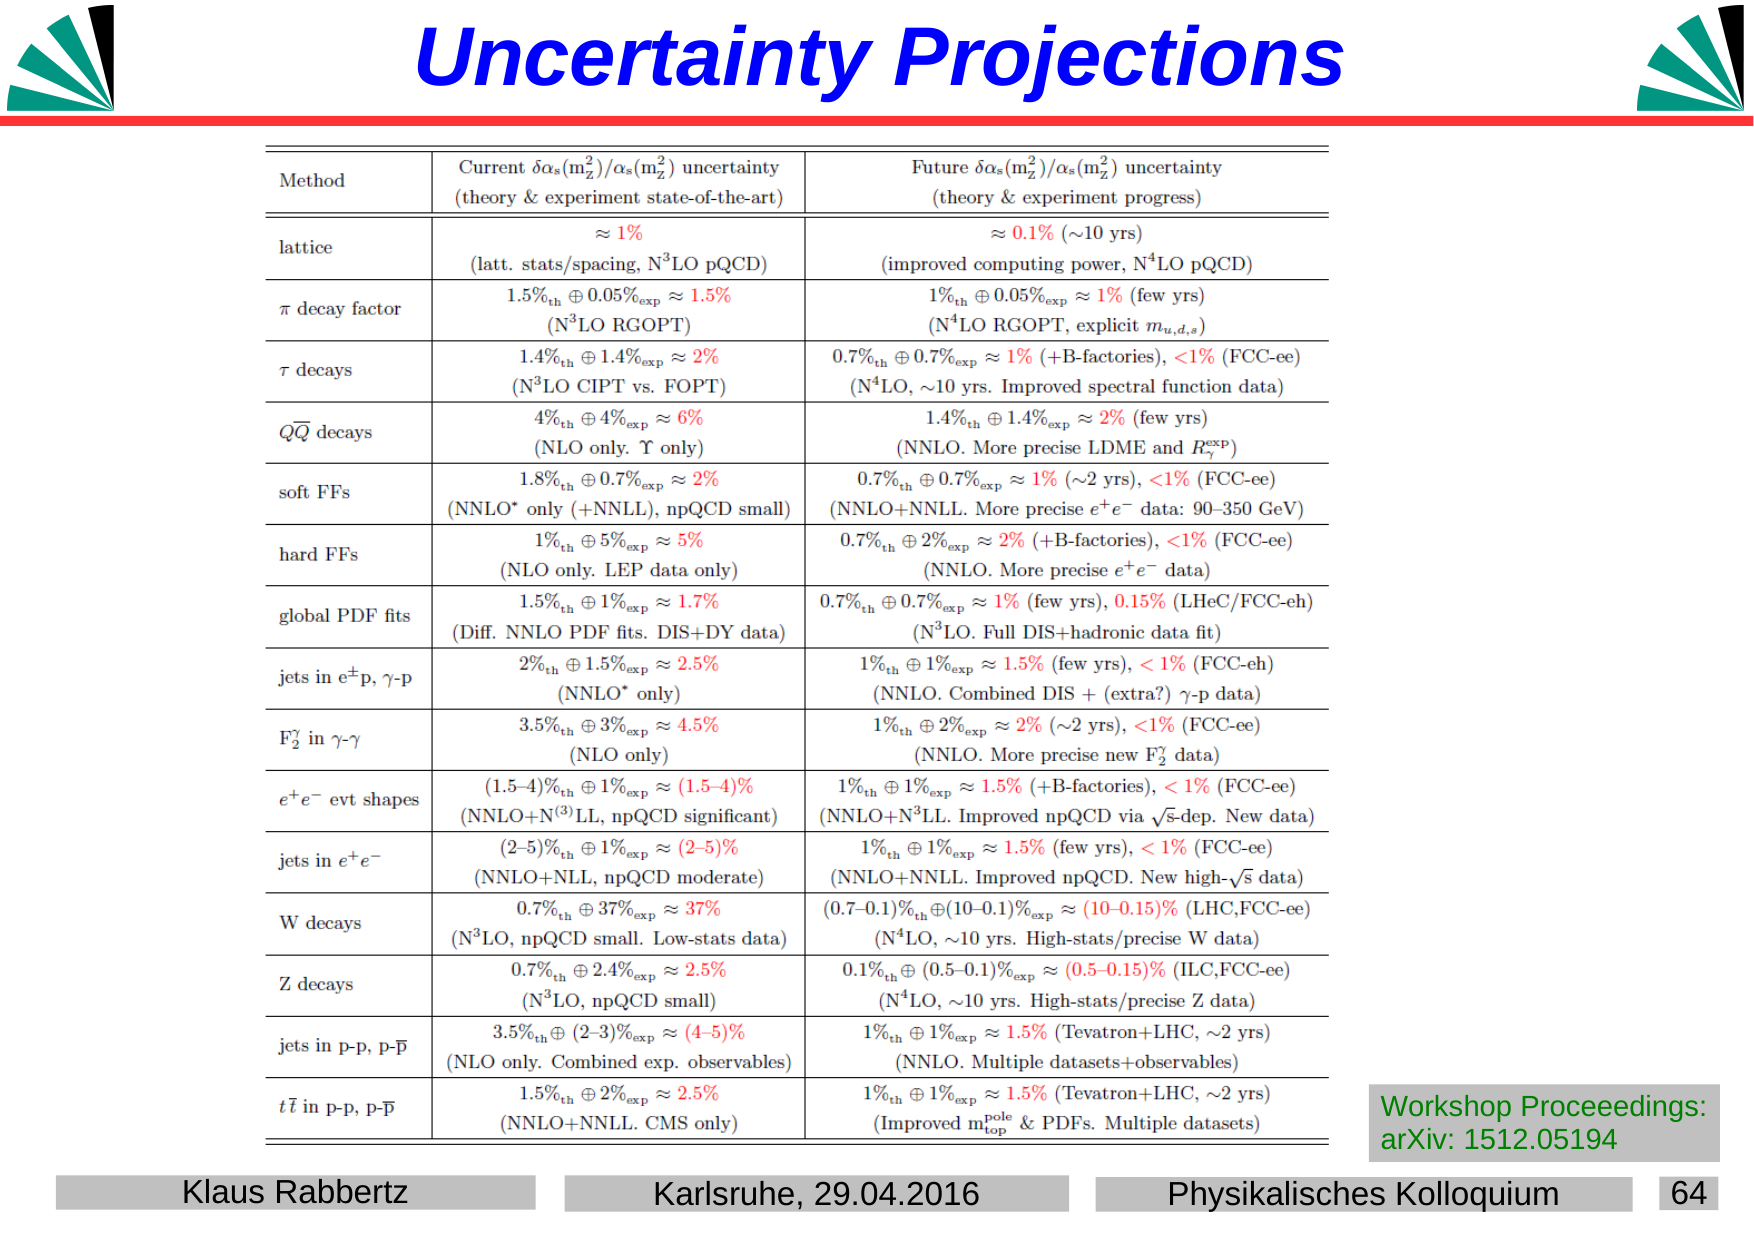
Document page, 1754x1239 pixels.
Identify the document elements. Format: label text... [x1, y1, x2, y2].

title Uncertainty Projections [129, 0, 1631, 114]
text_box Workshop Proceeedings: arXiv: 1512.05194 [1368, 1084, 1720, 1162]
picture [259, 140, 1340, 1155]
picture [1637, 5, 1744, 112]
picture [7, 5, 114, 112]
